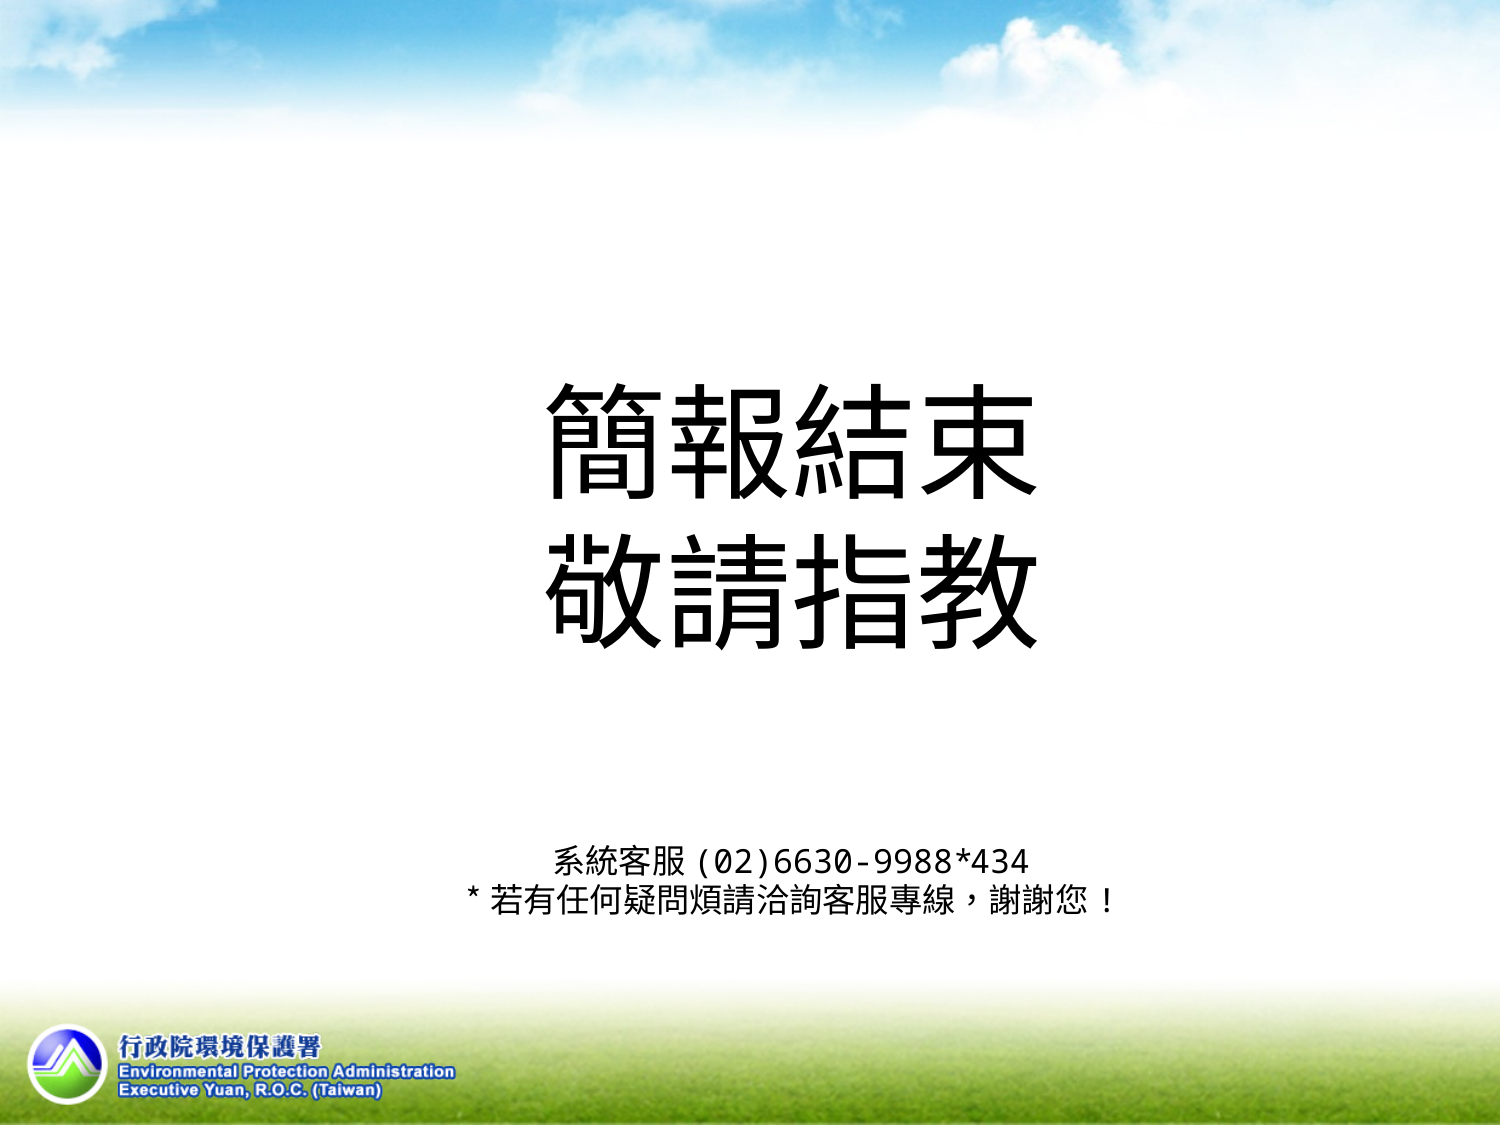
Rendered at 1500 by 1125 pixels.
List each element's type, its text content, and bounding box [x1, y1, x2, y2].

picture [0, 0, 1500, 147]
text_box 簡報結束 敬請指教 系統客服(02)6630-9988*434 *若有任何疑問煩請洽詢客服專線，謝謝您! [301, 326, 1282, 959]
picture [0, 978, 1500, 1125]
